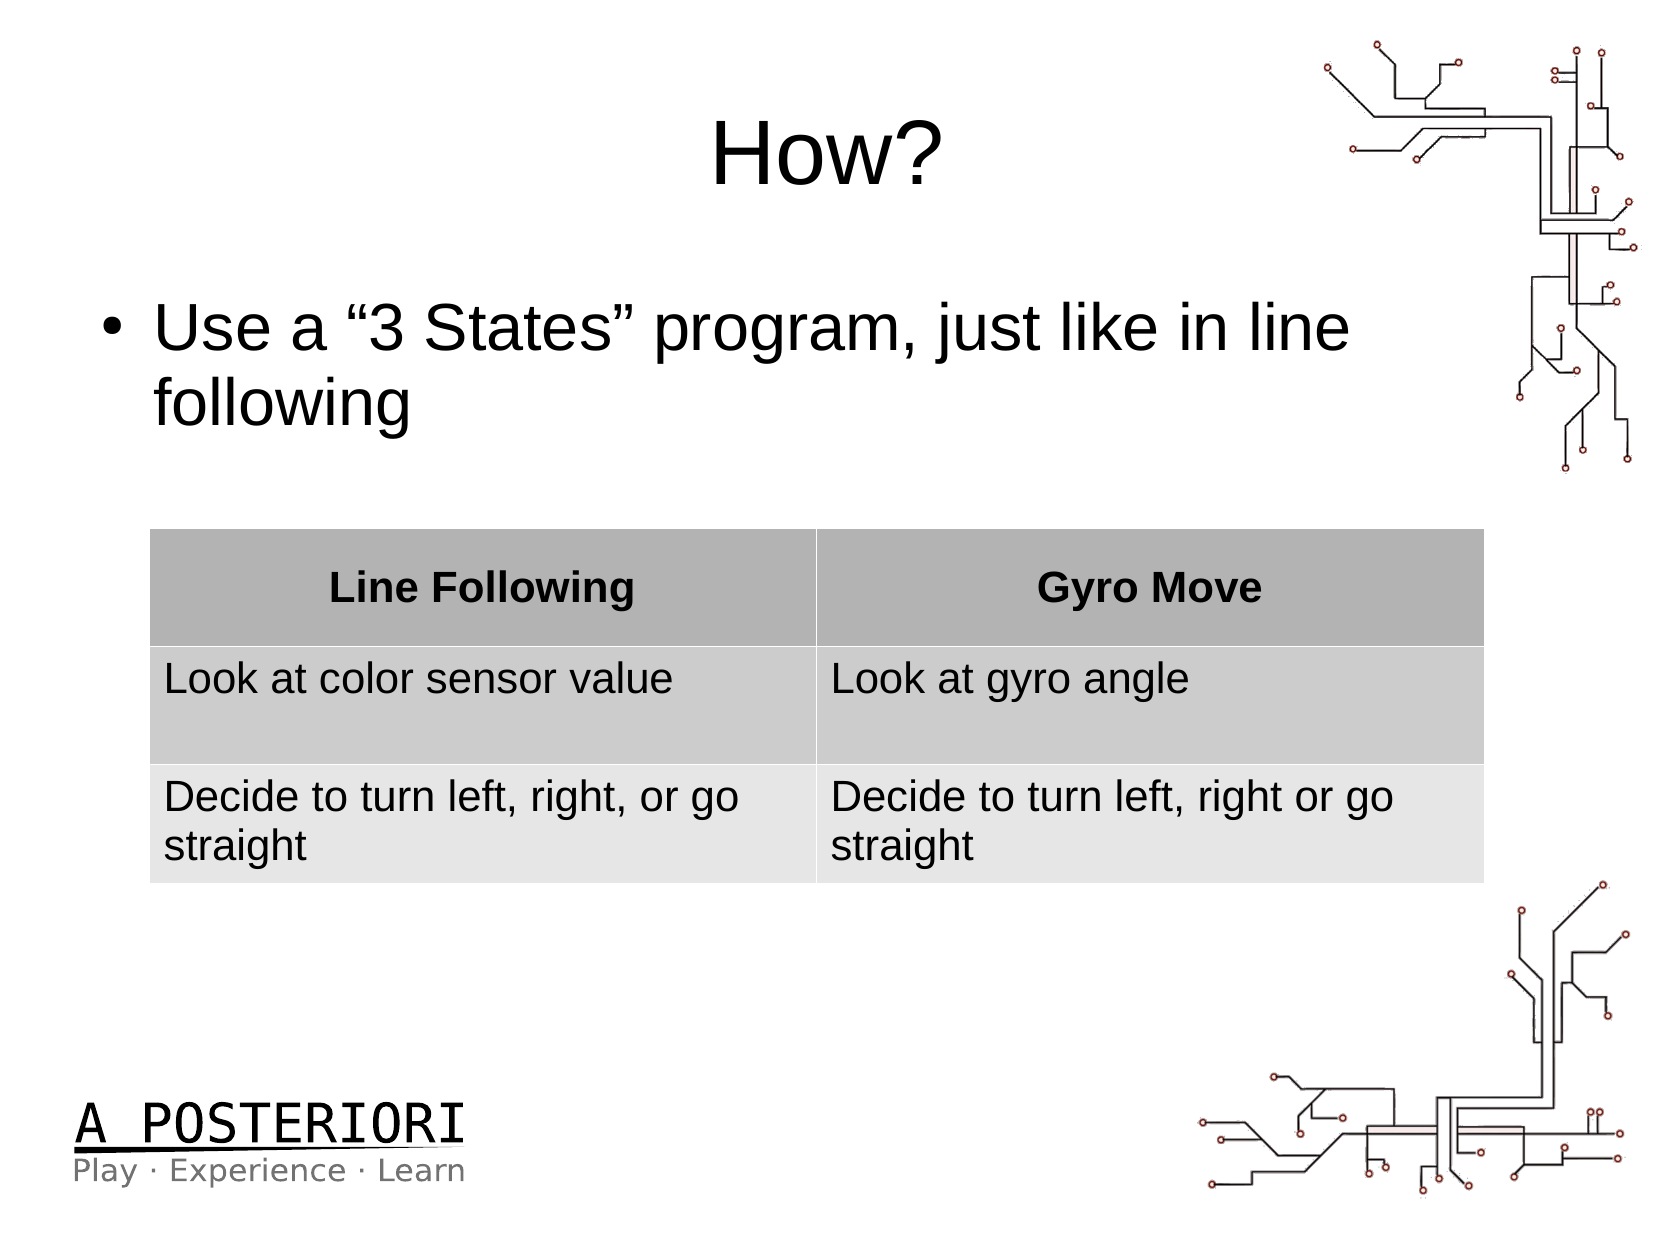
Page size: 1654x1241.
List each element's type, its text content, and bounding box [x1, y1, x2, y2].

list Use a “3 States” program, just like in line following [82, 290, 1571, 1010]
table_header Line Following [150, 529, 816, 646]
table_header Gyro Move [817, 529, 1484, 646]
picture [1177, 863, 1635, 1200]
table_cell Decide to turn left, right or go straight [817, 765, 1484, 883]
table_cell Look at gyro angle [817, 647, 1484, 764]
table_cell Decide to turn left, right, or go straight [150, 765, 816, 883]
picture [1305, 35, 1643, 495]
table_cell Look at color sensor value [150, 647, 816, 764]
title How? [82, 49, 1571, 257]
